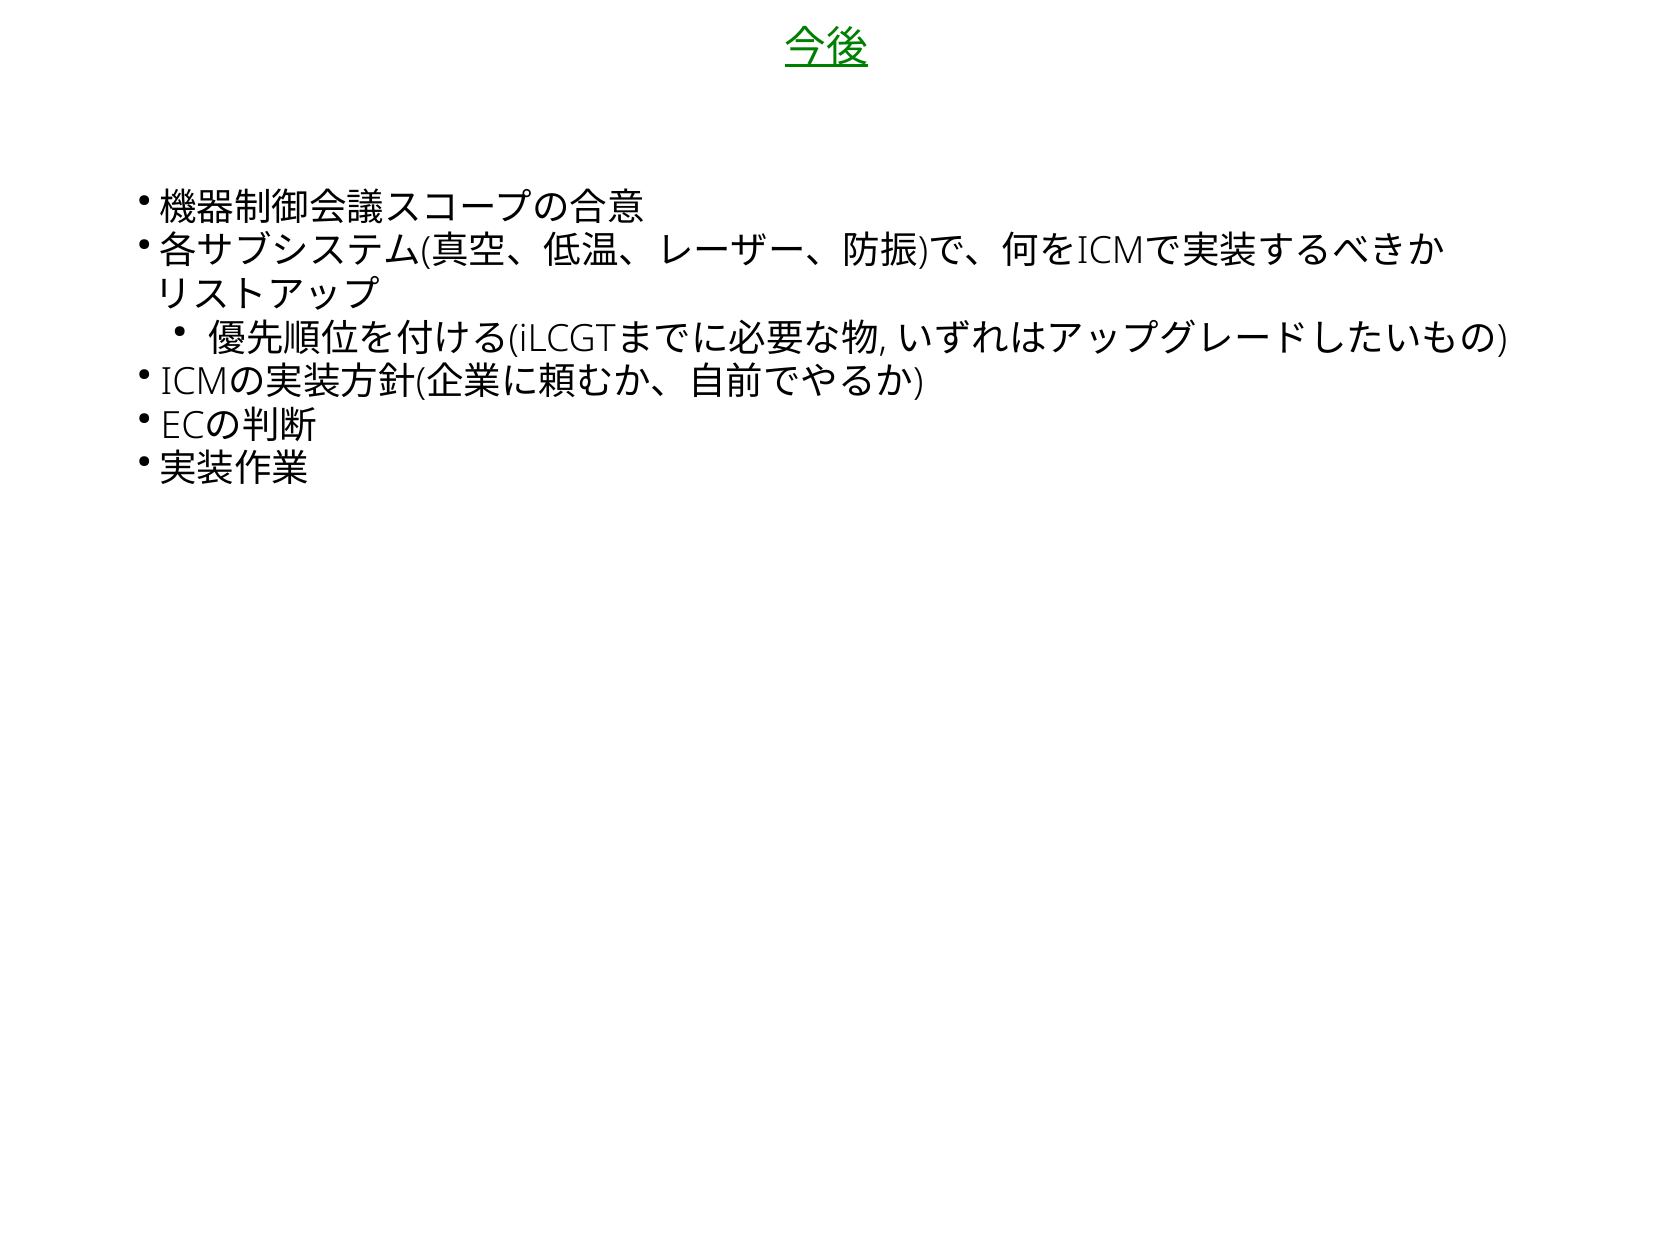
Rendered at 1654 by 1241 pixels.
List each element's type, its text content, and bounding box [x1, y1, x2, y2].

text_box 今後 [769, 15, 884, 93]
text_box 機器制御会議スコープの合意 各サブシステム(真空、低温、レーザー、防振)で、何をICMで実装するべきか リストアップ 優先順位を付ける(iLCGTまでに必要な物, いずれはアップグレードしたいもの) ICMの実装方針(企業に頼むか、自前でやるか) ECの判断 実装作業 [122, 178, 1556, 520]
